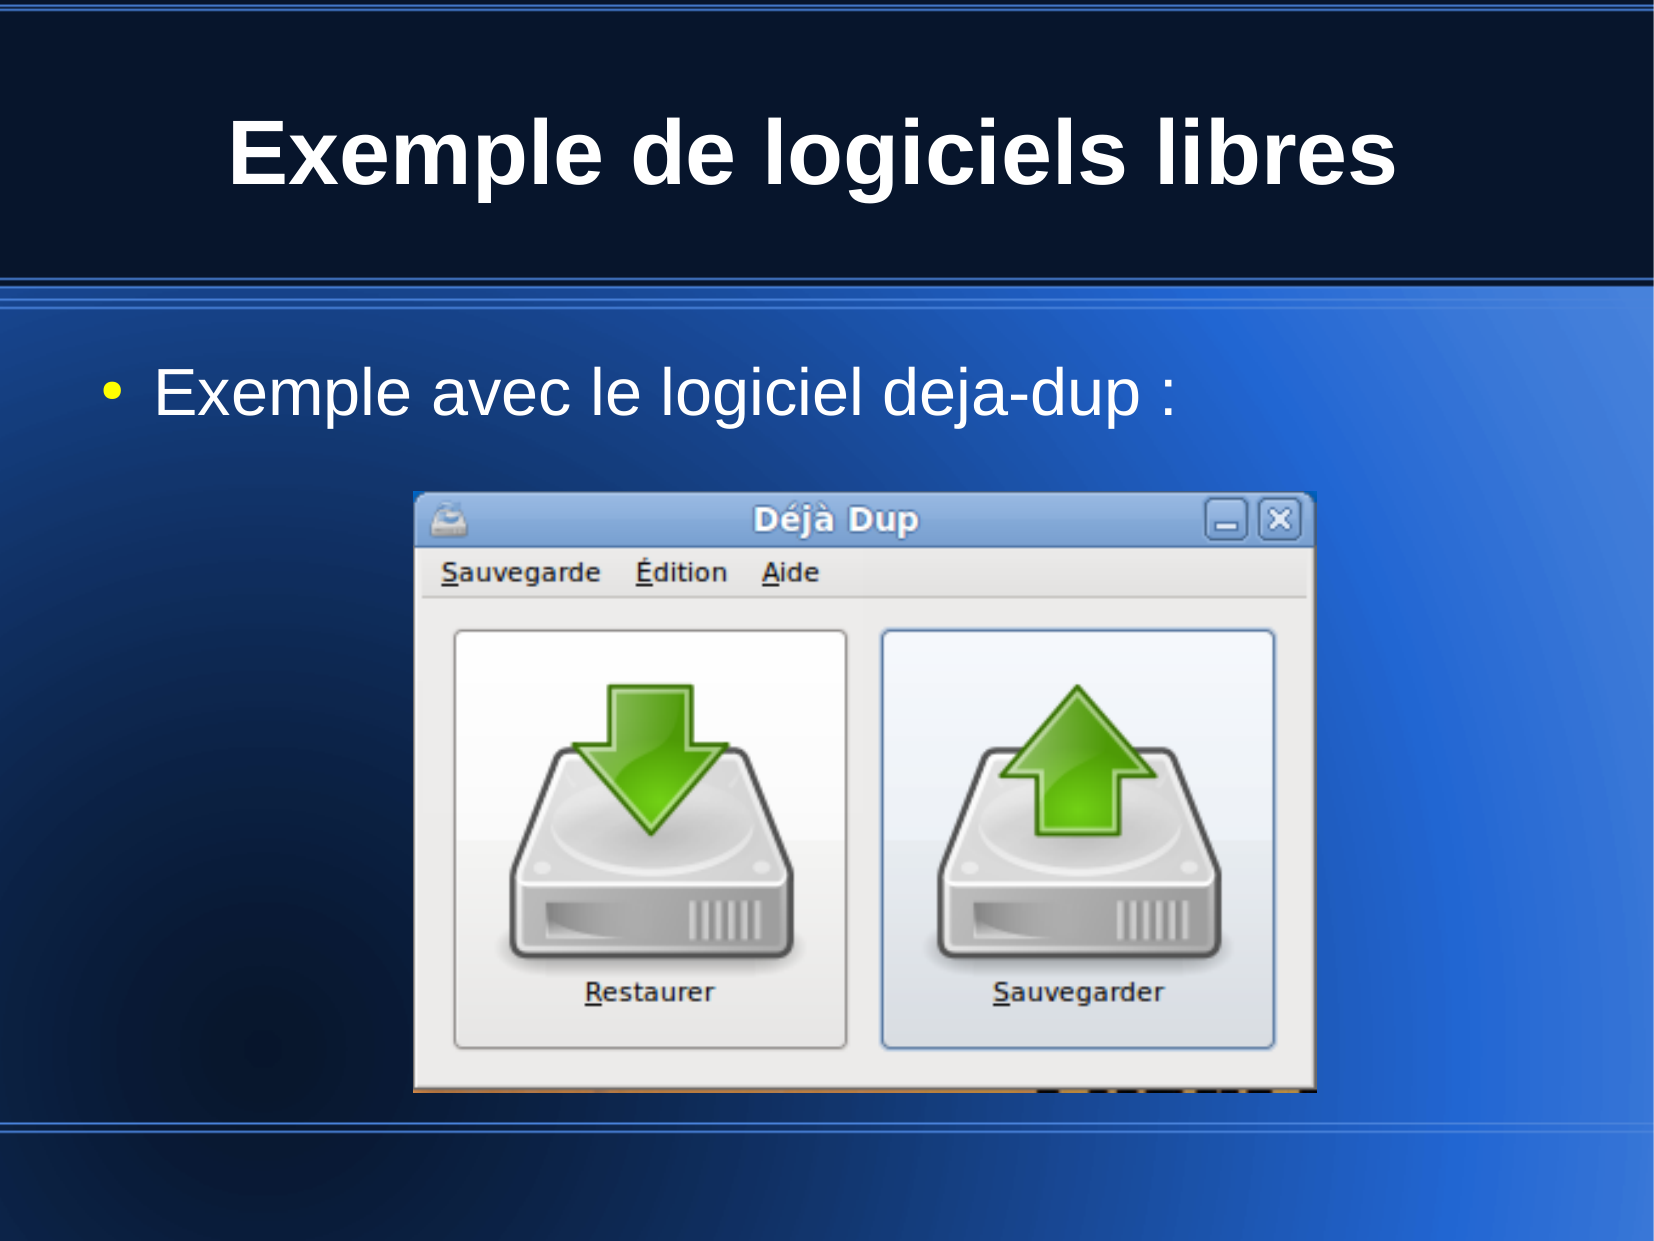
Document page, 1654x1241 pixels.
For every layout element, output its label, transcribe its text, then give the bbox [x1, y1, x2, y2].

picture [0, 0, 1654, 1241]
list Exemple avec le logiciel deja-dup : [82, 355, 1571, 1174]
title Exemple de logiciels libres [82, 49, 1571, 257]
